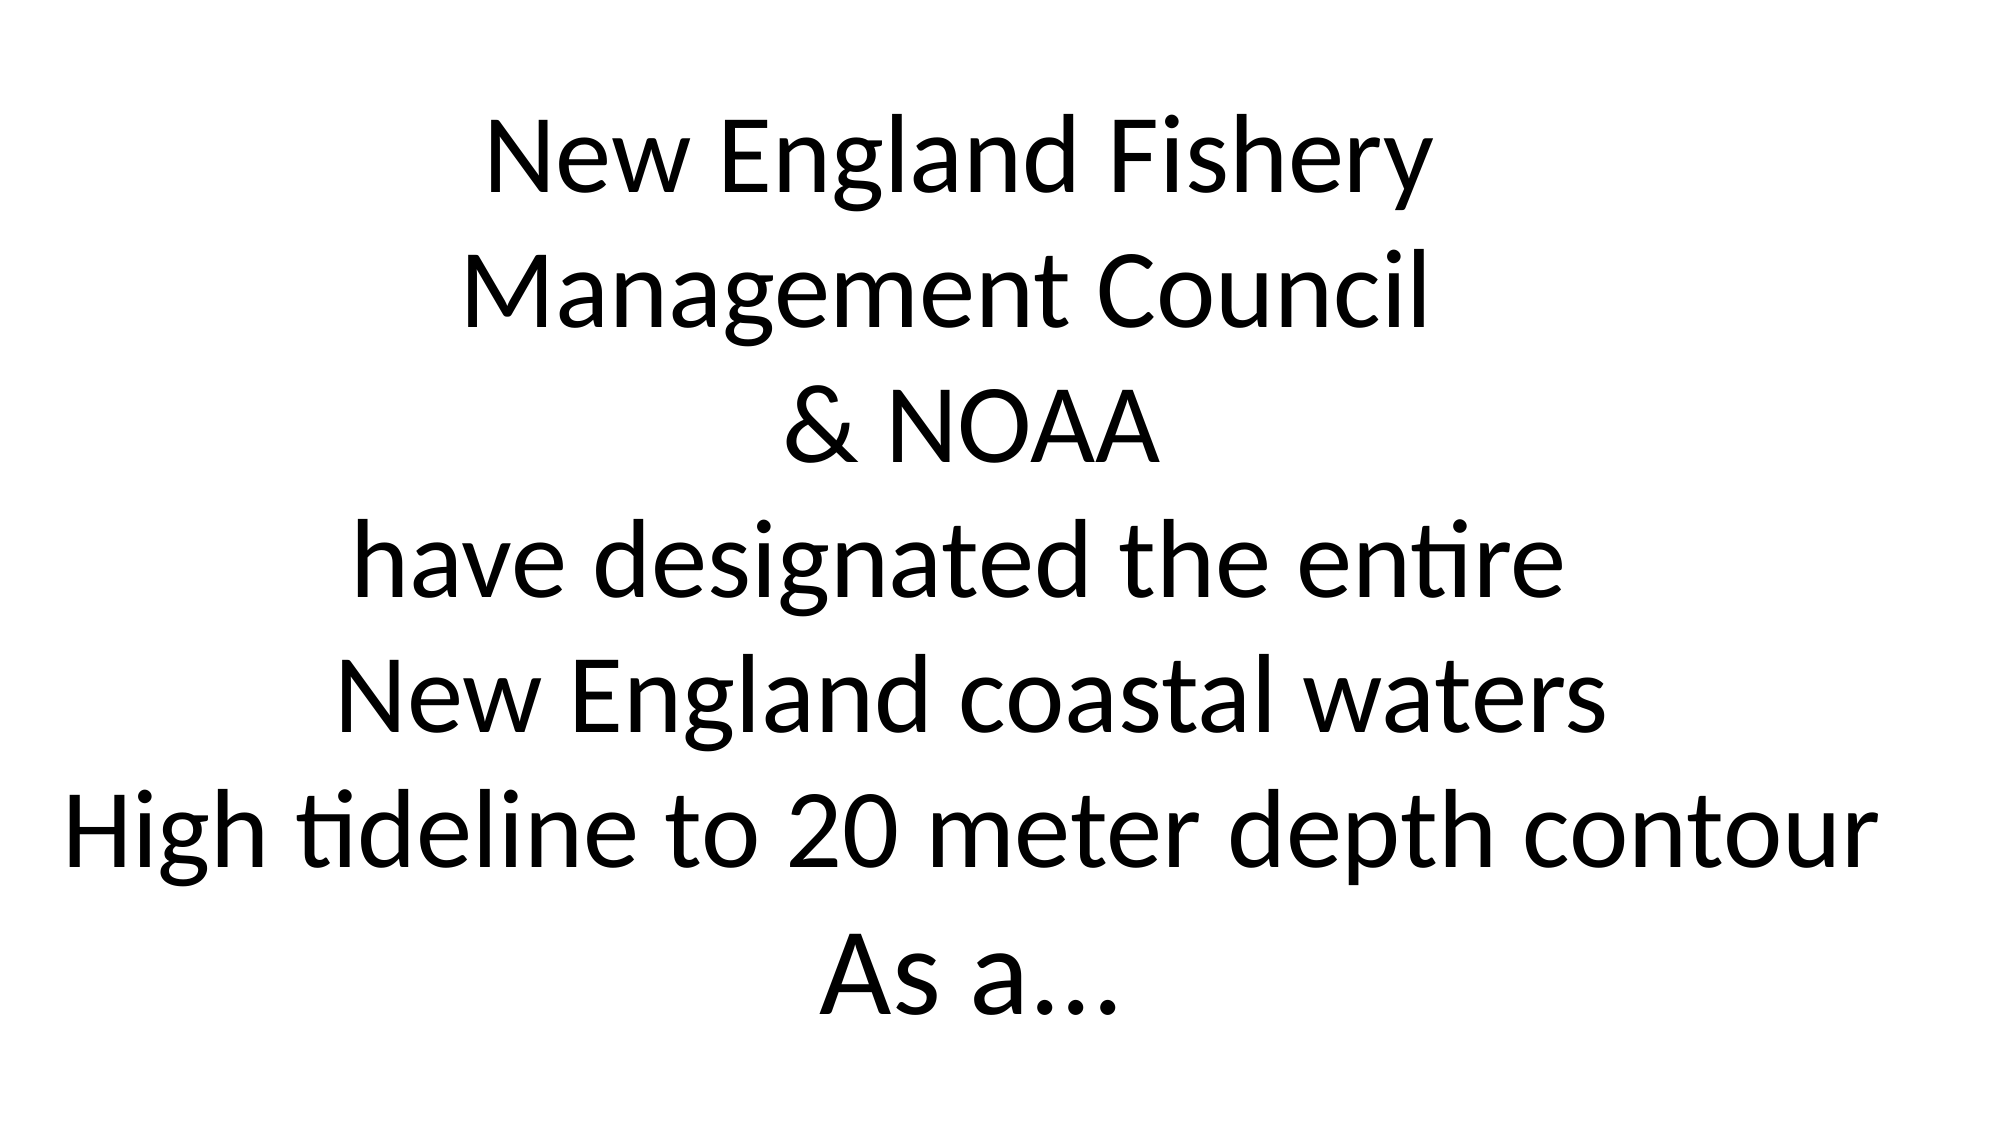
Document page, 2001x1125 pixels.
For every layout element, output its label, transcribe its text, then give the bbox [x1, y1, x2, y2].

text_box New England Fishery Management Council & NOAA have designated the entire New England coastal waters High tideline to 20 meter depth contour As a... [32, 72, 1912, 1093]
